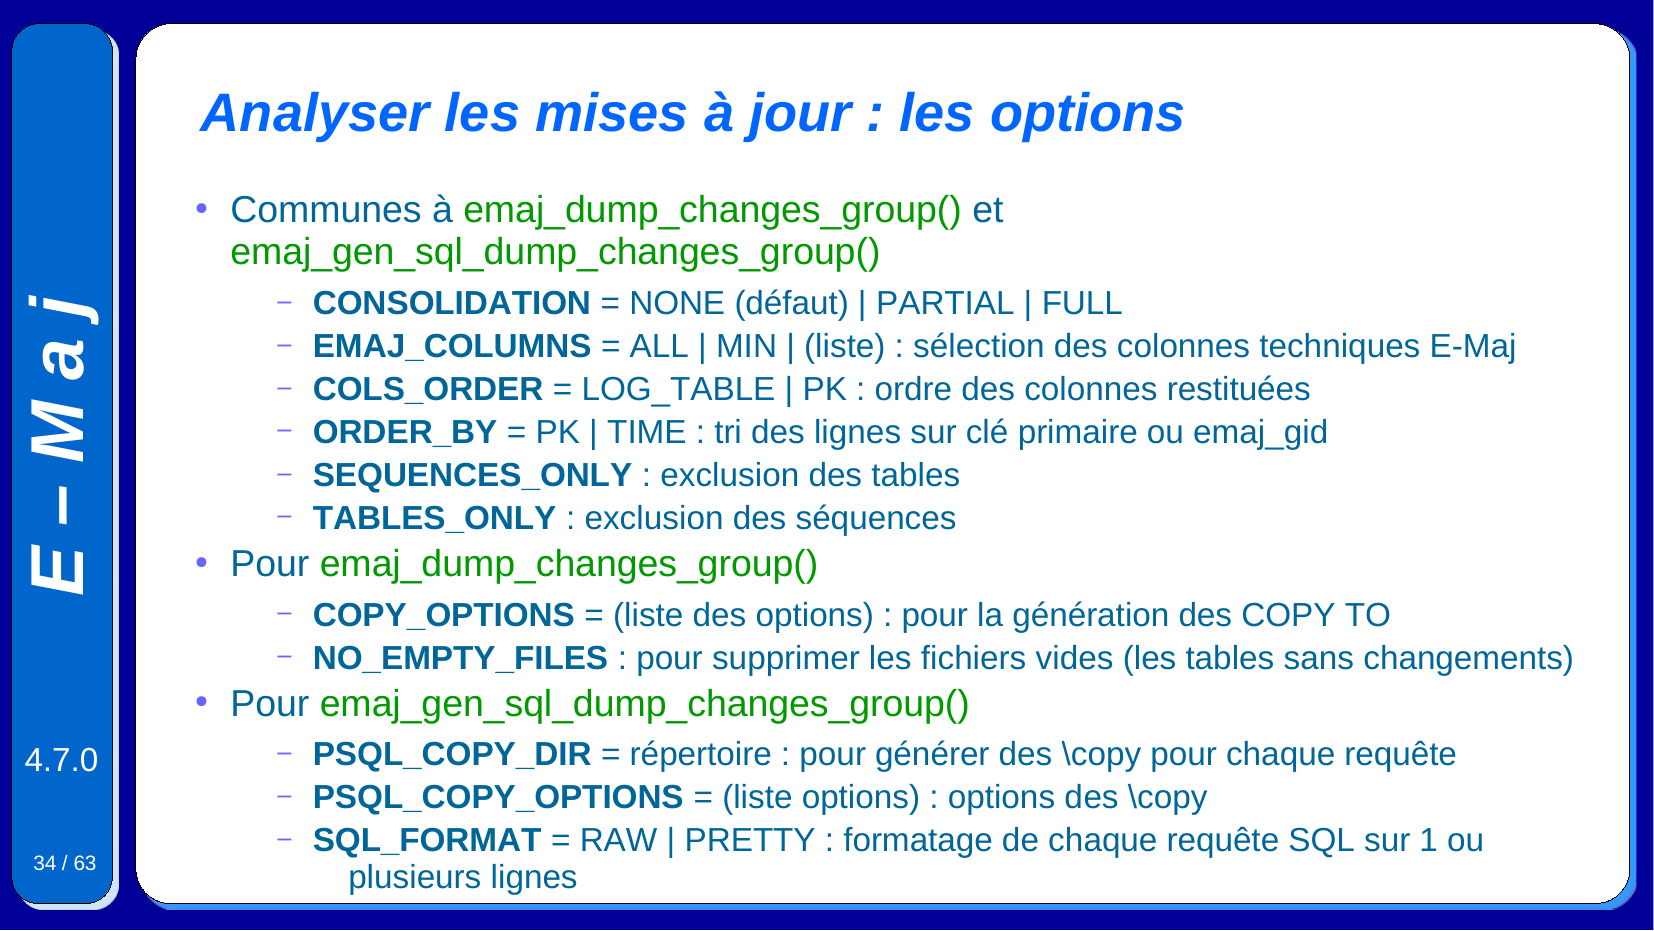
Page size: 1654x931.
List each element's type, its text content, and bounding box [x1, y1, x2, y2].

list Communes à emaj_dump_changes_group() et emaj_gen_sql_dump_changes_group() CONSOLIDATION = NONE (défaut) | PARTIAL | FULL EMAJ_COLUMNS = ALL | MIN | (liste) : sélection des colonnes techniques E-Maj COLS_ORDER = LOG_TABLE | PK : ordre des colonnes restituées ORDER_BY = PK | TIME : tri des lignes sur clé primaire ou emaj_gid SEQUENCES_ONLY : exclusion des tables TABLES_ONLY : exclusion des séquences Pour emaj_dump_changes_group() COPY_OPTIONS = (liste des options) : pour la génération des COPY TO NO_EMPTY_FILES : pour supprimer les fichiers vides (les tables sans changements) Pour emaj_gen_sql_dump_changes_group() PSQL_COPY_DIR = répertoire : pour générer des \copy pour chaque requête PSQL_COPY_OPTIONS = (liste options) : options des \copy SQL_FORMAT = RAW | PRETTY : formatage de chaque requête SQL sur 1 ou plusieurs lignes [177, 188, 1587, 896]
title Analyser les mises à jour : les options [200, 34, 1575, 188]
